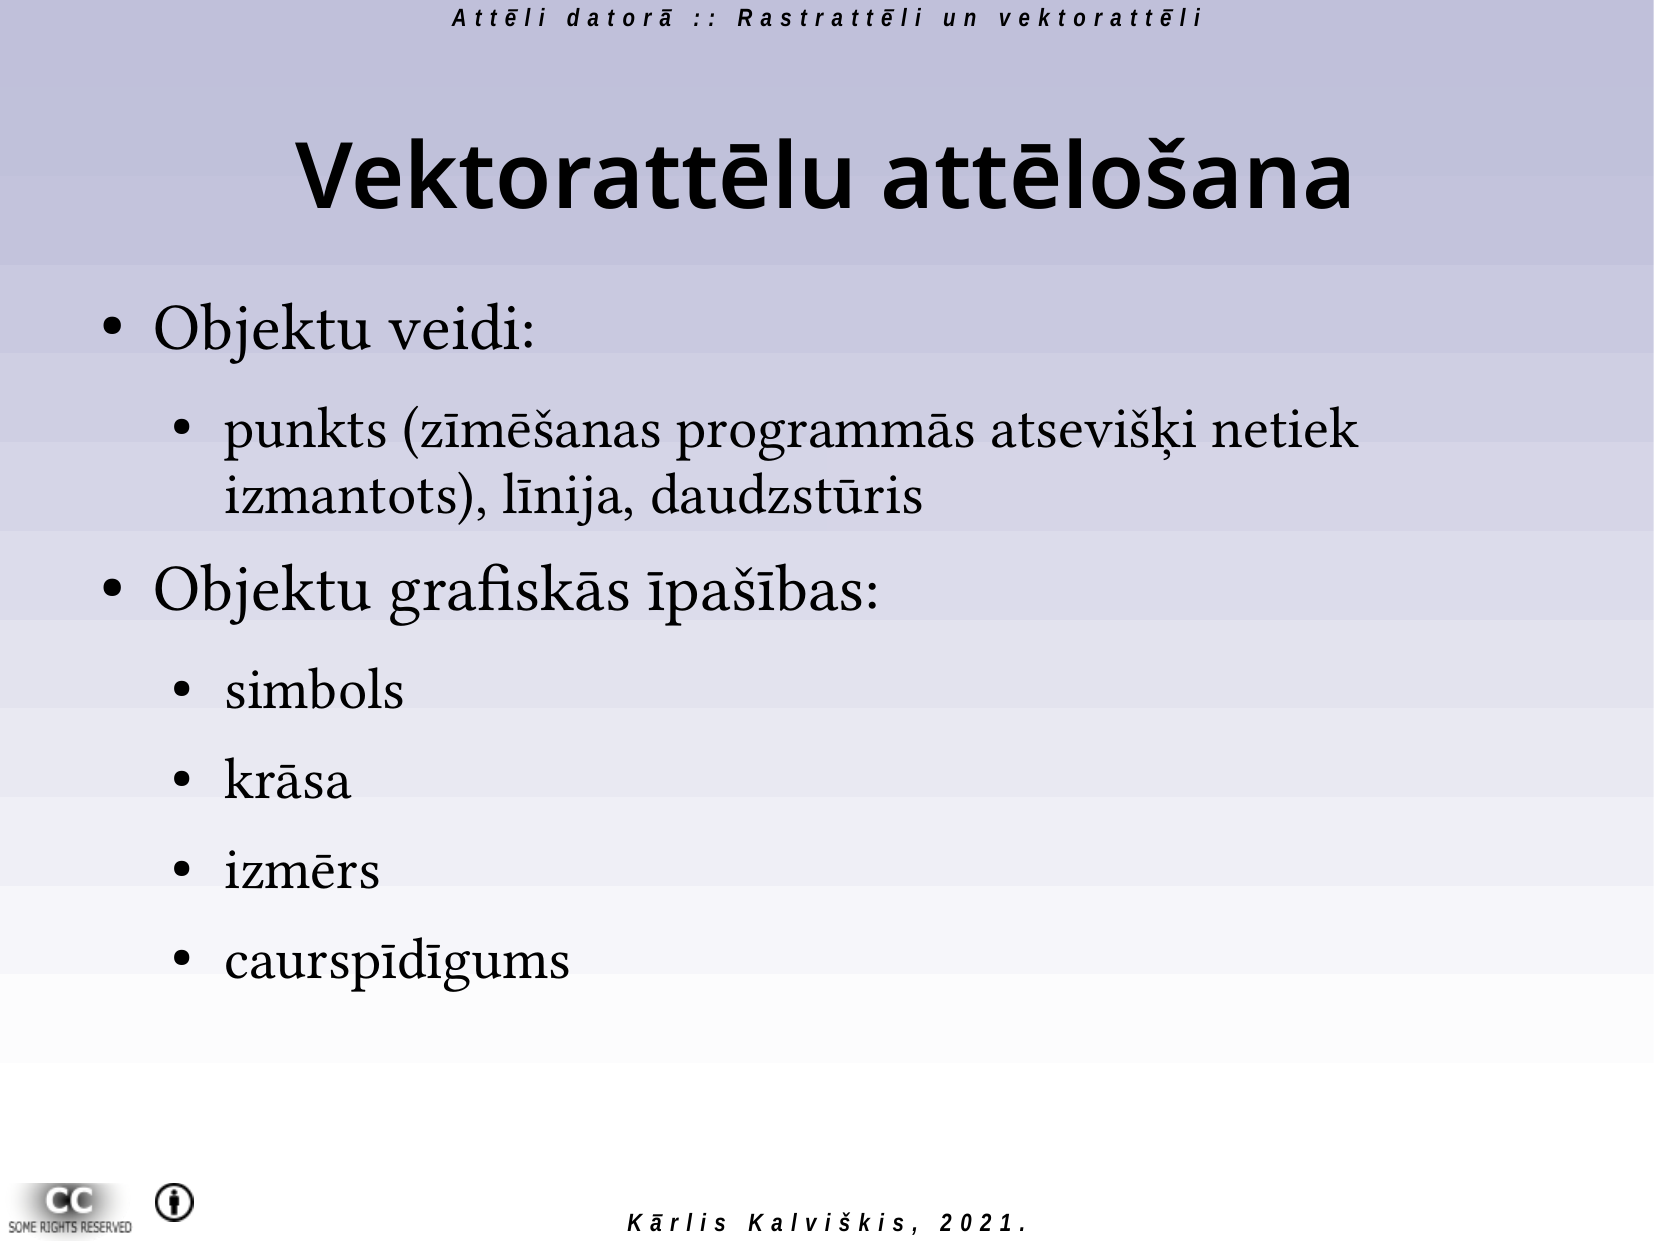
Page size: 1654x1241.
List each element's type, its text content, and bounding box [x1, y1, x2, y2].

list Objektu veidi: punkts (zīmēšanas programmās atsevišķi netiek izmantots), līnija, daudzstūris Objektu grafiskās īpašības: simbols krāsa izmērs caurspīdīgums [82, 289, 1571, 1113]
title Vektorattēlu attēlošana [29, 49, 1625, 296]
picture [0, 0, 1654, 1241]
